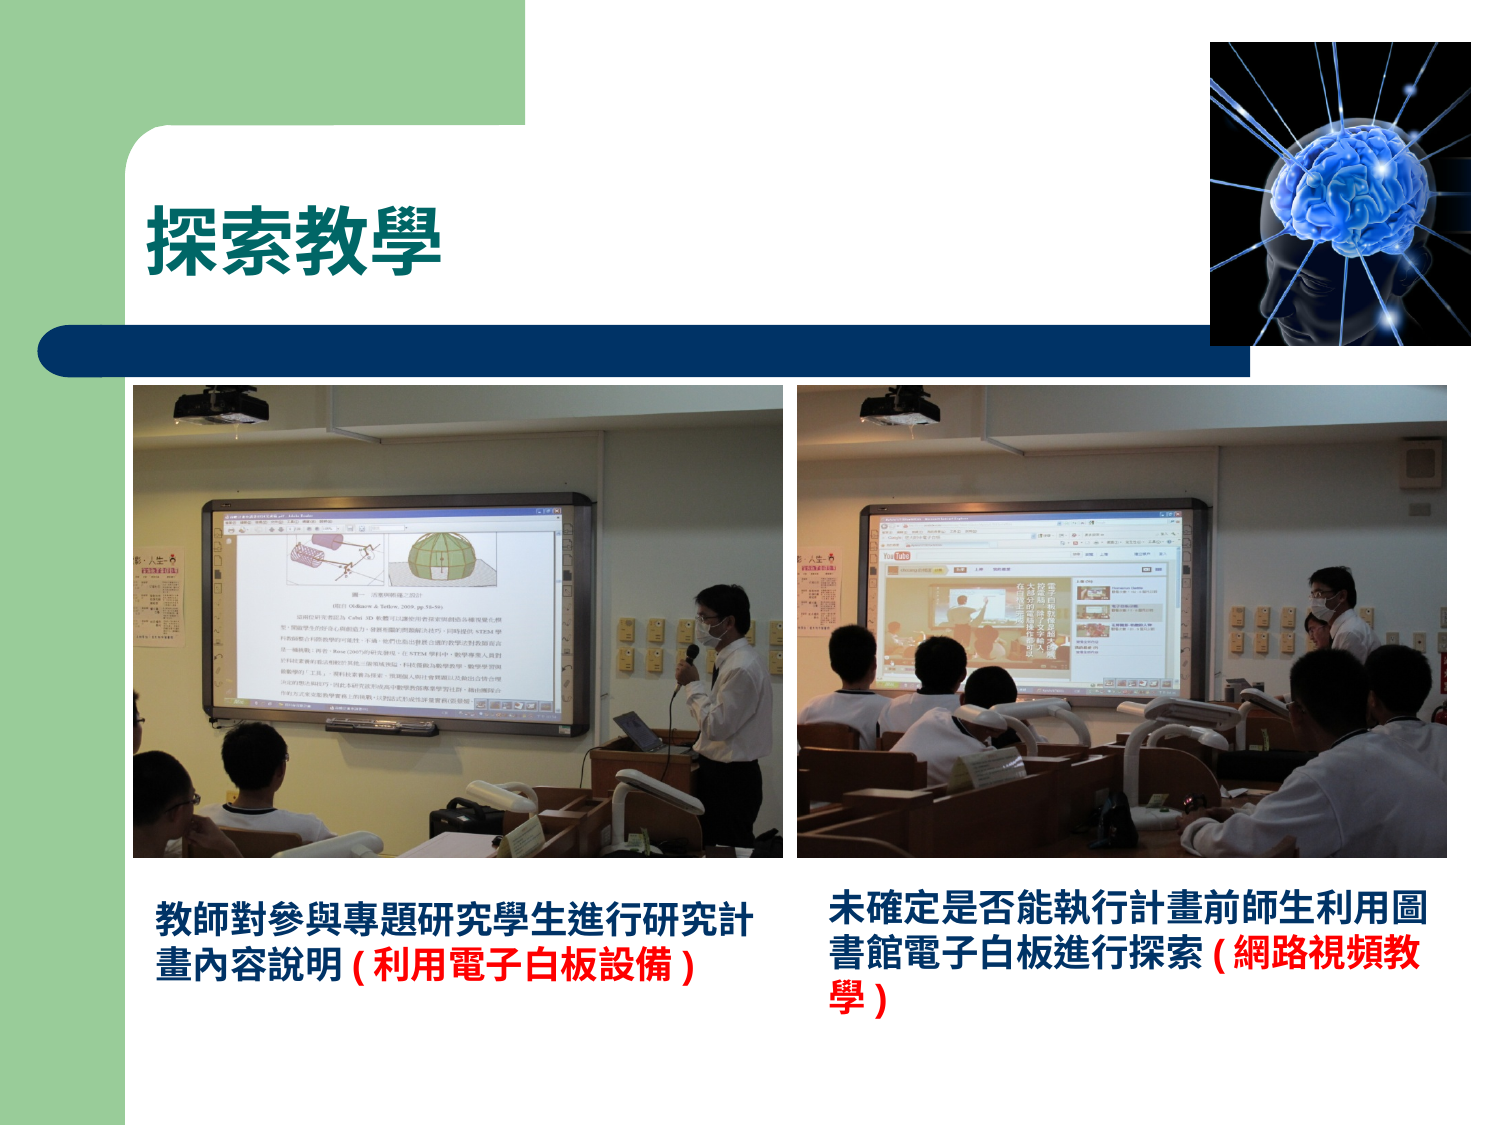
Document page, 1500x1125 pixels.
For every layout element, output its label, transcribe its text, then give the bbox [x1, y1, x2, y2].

picture [1210, 42, 1471, 346]
title 探索教學 [136, 136, 1210, 301]
text_box 未確定是否能執行計畫前師生利用圖書館電子白板進行探索(網路視頻教學) [820, 869, 1459, 1035]
text_box 教師對參與專題研究學生進行研究計畫內容說明(利用電子白板設備) [147, 881, 786, 1002]
picture [133, 385, 783, 858]
picture [797, 385, 1447, 858]
